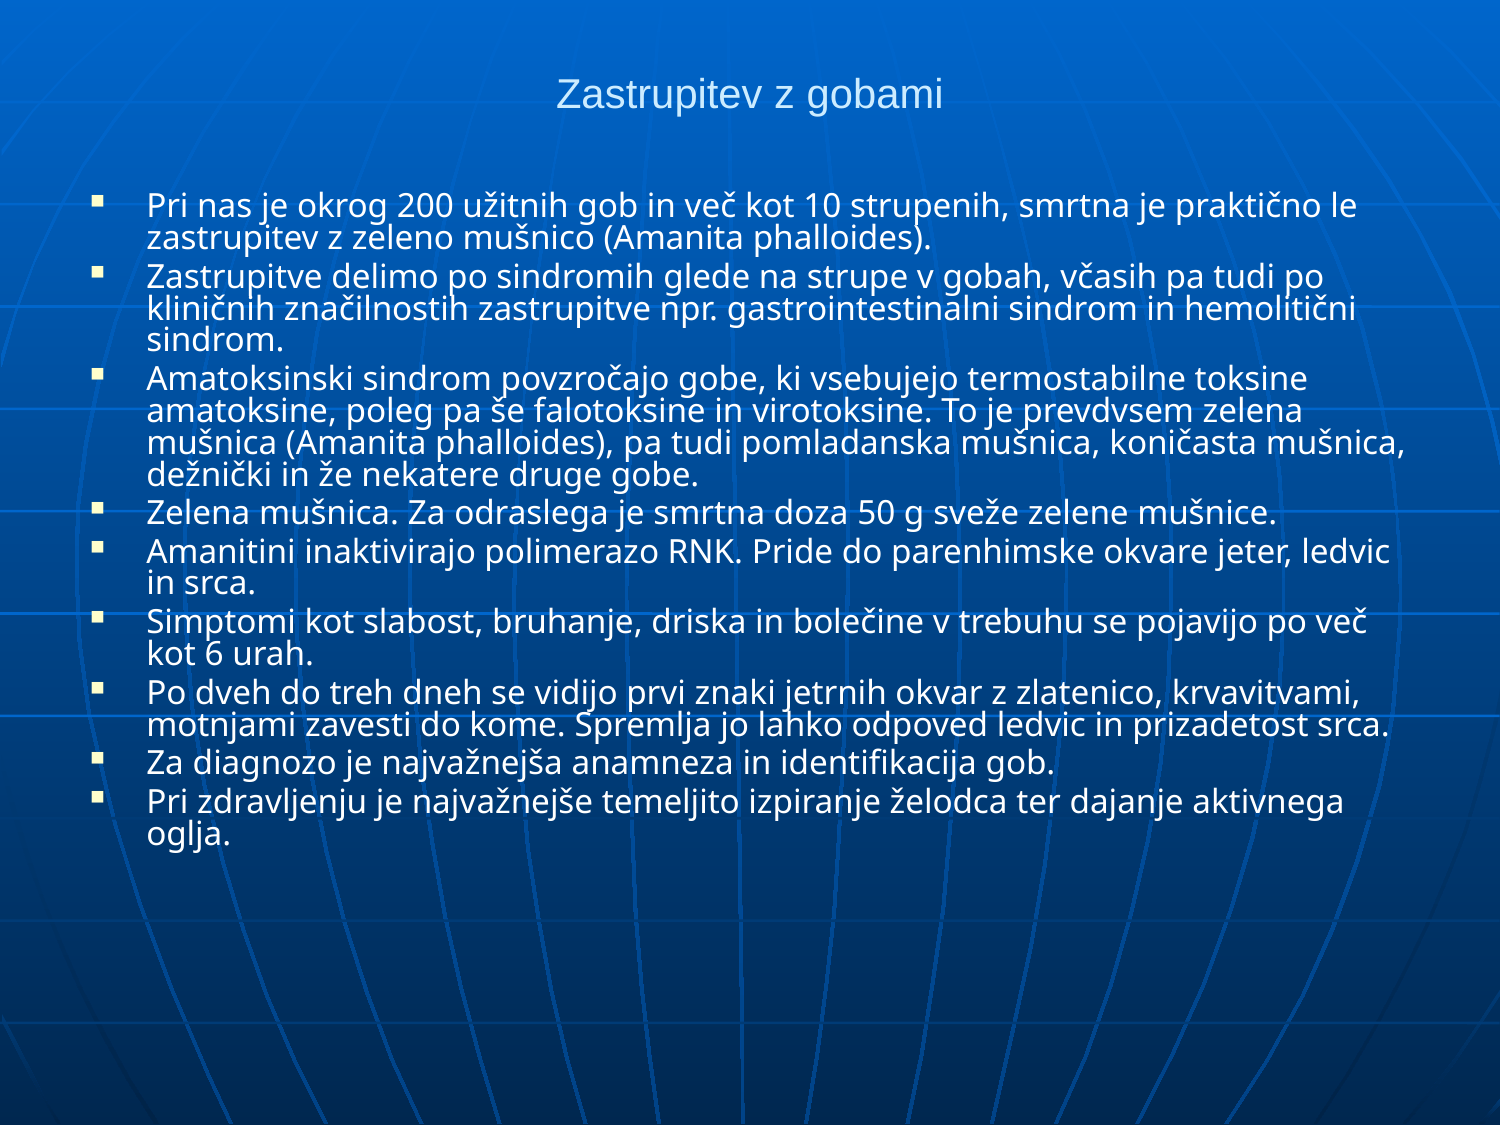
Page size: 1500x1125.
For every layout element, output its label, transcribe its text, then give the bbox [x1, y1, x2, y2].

title Zastrupitev z gobami [75, 45, 1425, 138]
list Pri nas je okrog 200 užitnih gob in več kot 10 strupenih, smrtna je praktično le zastrupitev z zeleno mušnico (Amanita phalloides). Zastrupitve delimo po sindromih glede na strupe v gobah, včasih pa tudi po kliničnih značilnostih zastrupitve npr. gastrointestinalni sindrom in hemolitični sindrom. Amatoksinski sindrom povzročajo gobe, ki vsebujejo termostabilne toksine amatoksine, poleg pa še falotoksine in virotoksine. To je prevdvsem zelena mušnica (Amanita phalloides), pa tudi pomladanska mušnica, koničasta mušnica, dežnički in že nekatere druge gobe. Zelena mušnica. Za odraslega je smrtna doza 50 g sveže zelene mušnice. Amanitini inaktivirajo polimerazo RNK. Pride do parenhimske okvare jeter, ledvic in srca. Simptomi kot slabost, bruhanje, driska in bolečine v trebuhu se pojavijo po več kot 6 urah. Po dveh do treh dneh se vidijo prvi znaki jetrnih okvar z zlatenico, krvavitvami, motnjami zavesti do kome. Spremlja jo lahko odpoved ledvic in prizadetost srca. Za diagnozo je najvažnejša anamneza in identifikacija gob. Pri zdravljenju je najvažnejše temeljito izpiranje želodca ter dajanje aktivnega oglja. [75, 184, 1425, 1005]
